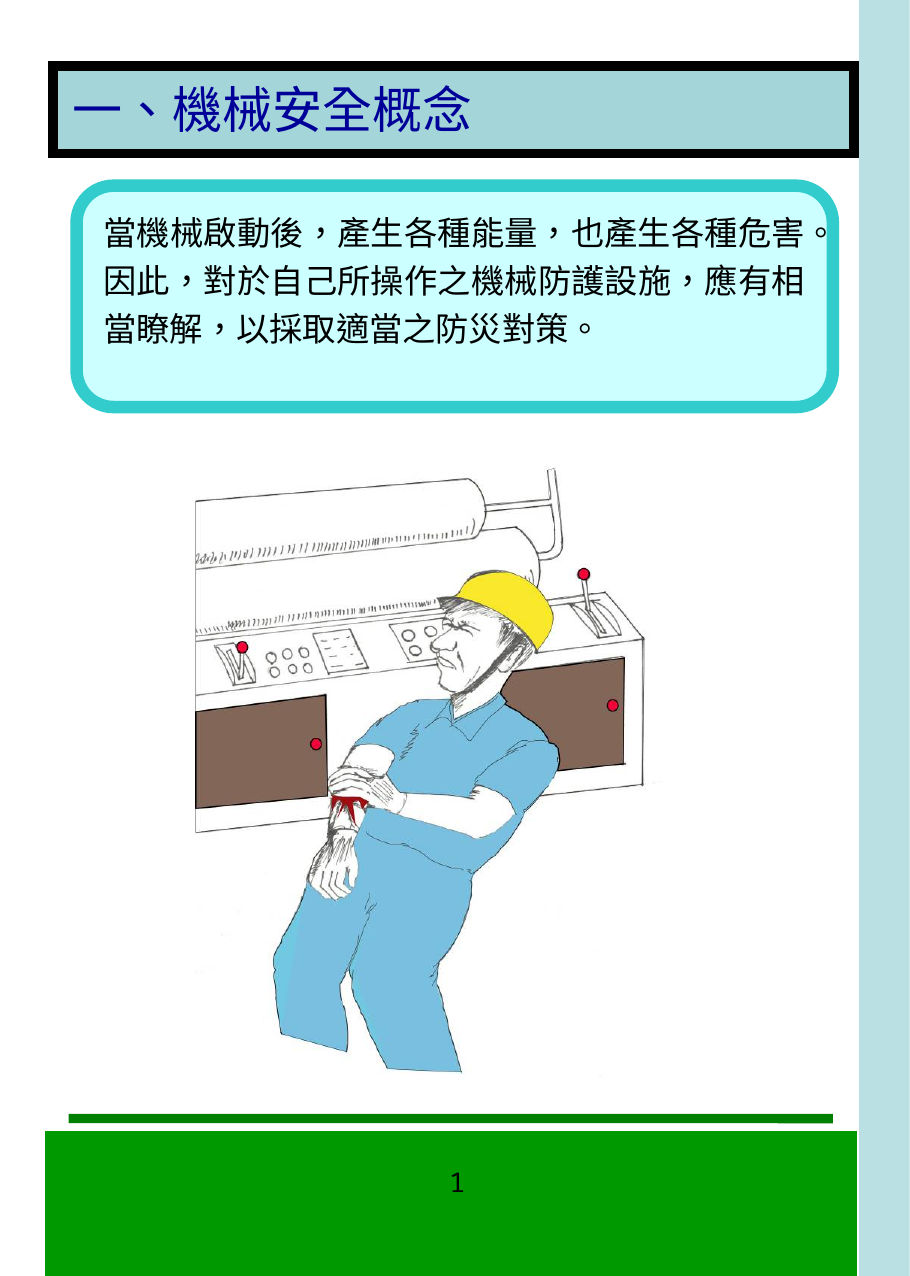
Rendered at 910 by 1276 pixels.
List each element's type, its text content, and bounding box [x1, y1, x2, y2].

picture [195, 448, 720, 1099]
text_box 當機械啟動後，產生各種能量，也產生各種危害。因此，對於自己所操作之機械防護設施，應有相當瞭解，以採取適當之防災對策。 [76, 185, 833, 408]
text_box 一、機械安全概念 [56, 70, 798, 147]
text_box 1 [422, 1157, 493, 1207]
text_box [859, 0, 910, 1276]
